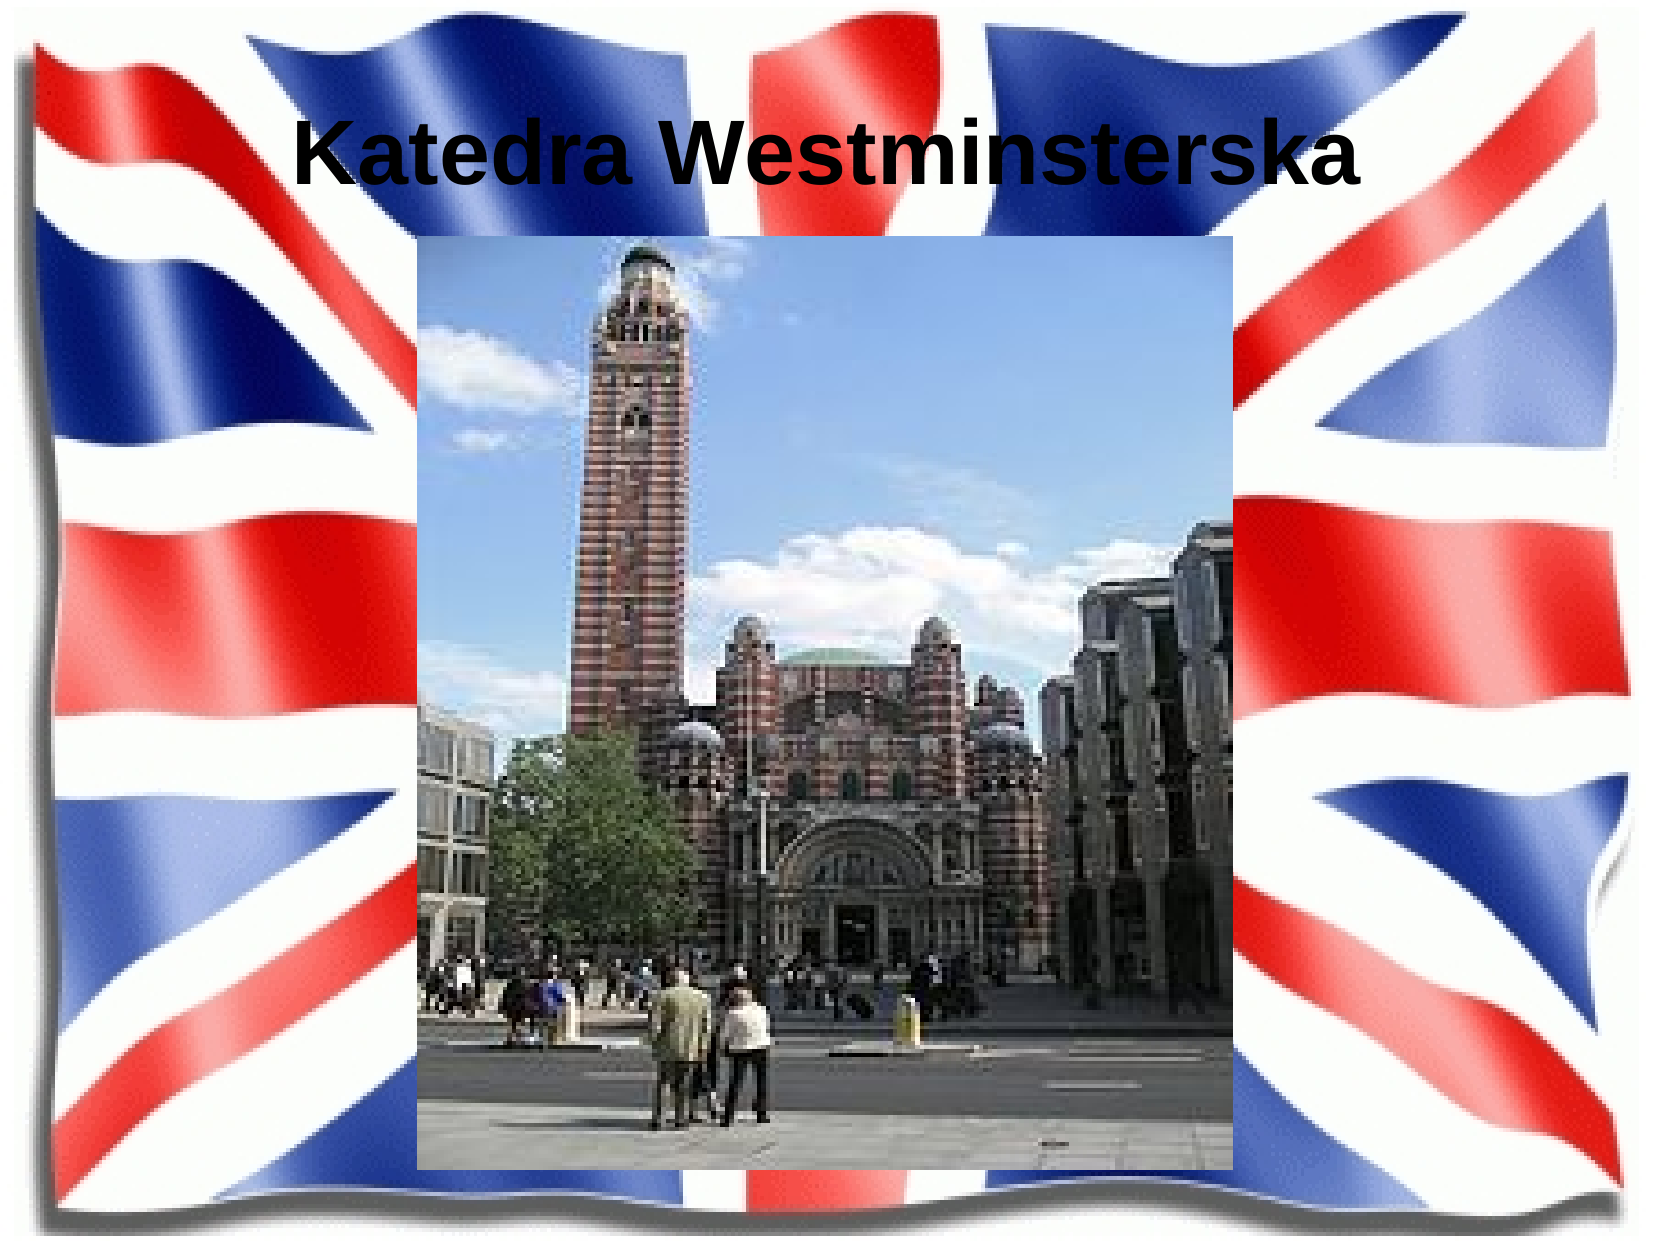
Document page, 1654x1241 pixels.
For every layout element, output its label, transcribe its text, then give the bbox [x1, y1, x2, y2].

title Katedra Westminsterska [82, 49, 1571, 257]
picture [0, 0, 1654, 1241]
